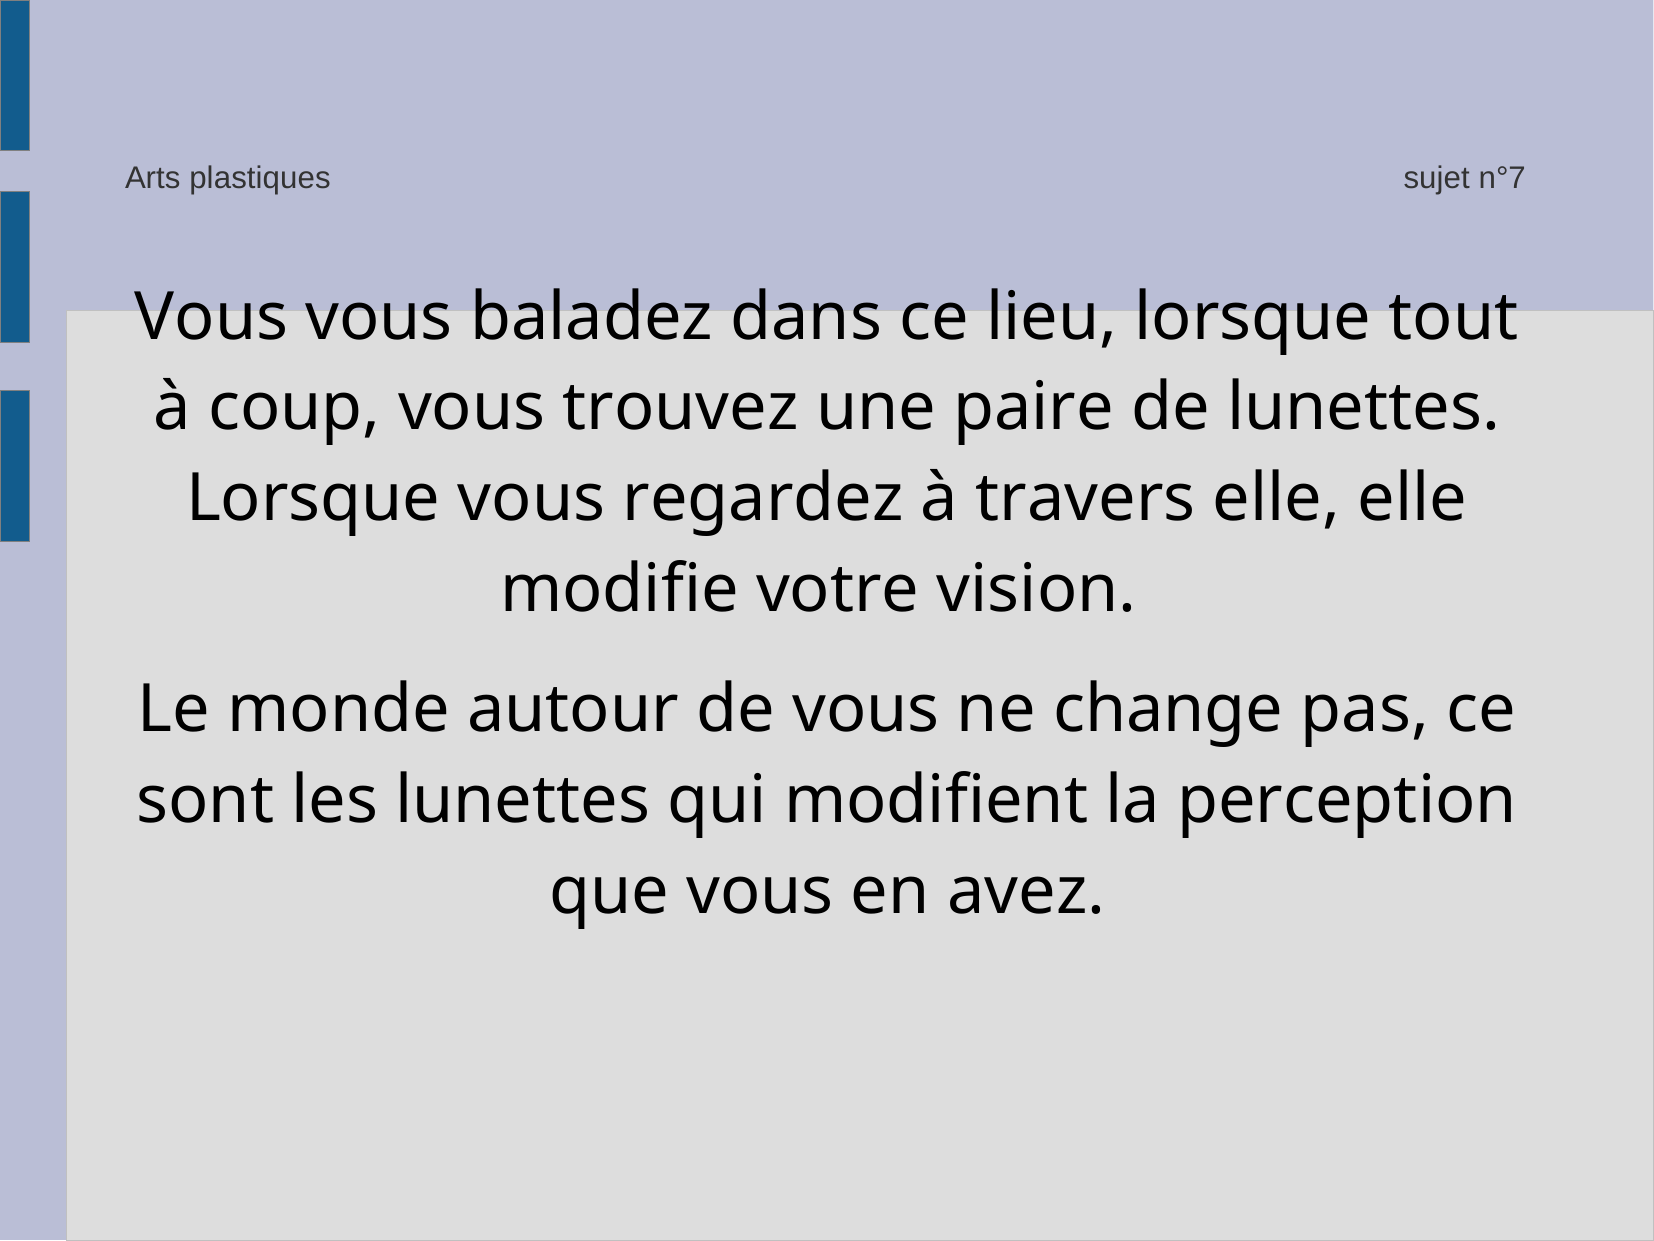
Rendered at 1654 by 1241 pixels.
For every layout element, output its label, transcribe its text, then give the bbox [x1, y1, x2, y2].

list Vous vous baladez dans ce lieu, lorsque tout à coup, vous trouvez une paire de lunettes. Lorsque vous regardez à travers elle, elle modifie votre vision. Le monde autour de vous ne change pas, ce sont les lunettes qui modifient la perception que vous en avez. [121, 267, 1534, 1232]
title Arts plastiques sujet n°7 [121, 91, 1534, 267]
